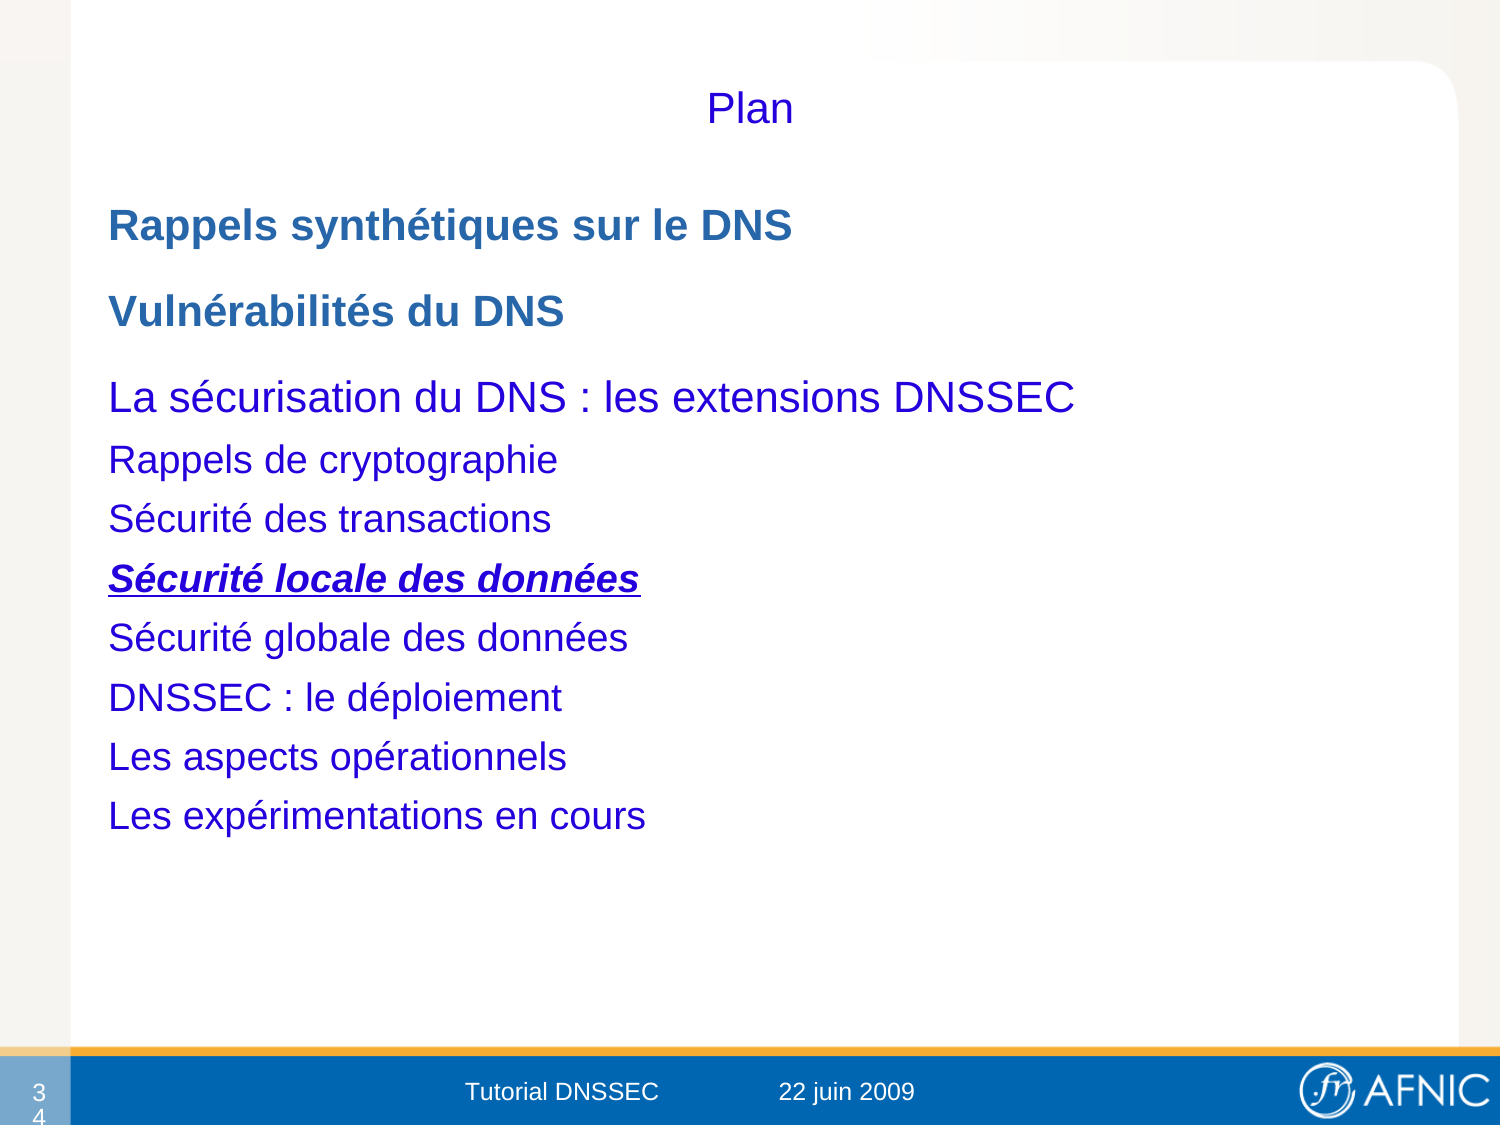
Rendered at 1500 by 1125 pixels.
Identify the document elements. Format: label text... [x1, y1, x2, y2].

list Rappels synthétiques sur le DNS Vulnérabilités du DNS La sécurisation du DNS : les extensions DNSSEC Rappels de cryptographie Sécurité des transactions Sécurité locale des données Sécurité globale des données DNSSEC : le déploiement Les aspects opérationnels Les expérimentations en cours [108, 192, 1419, 993]
picture [35, 1112, 41, 1120]
picture [0, 0, 1500, 1125]
title Plan [110, 19, 1391, 192]
